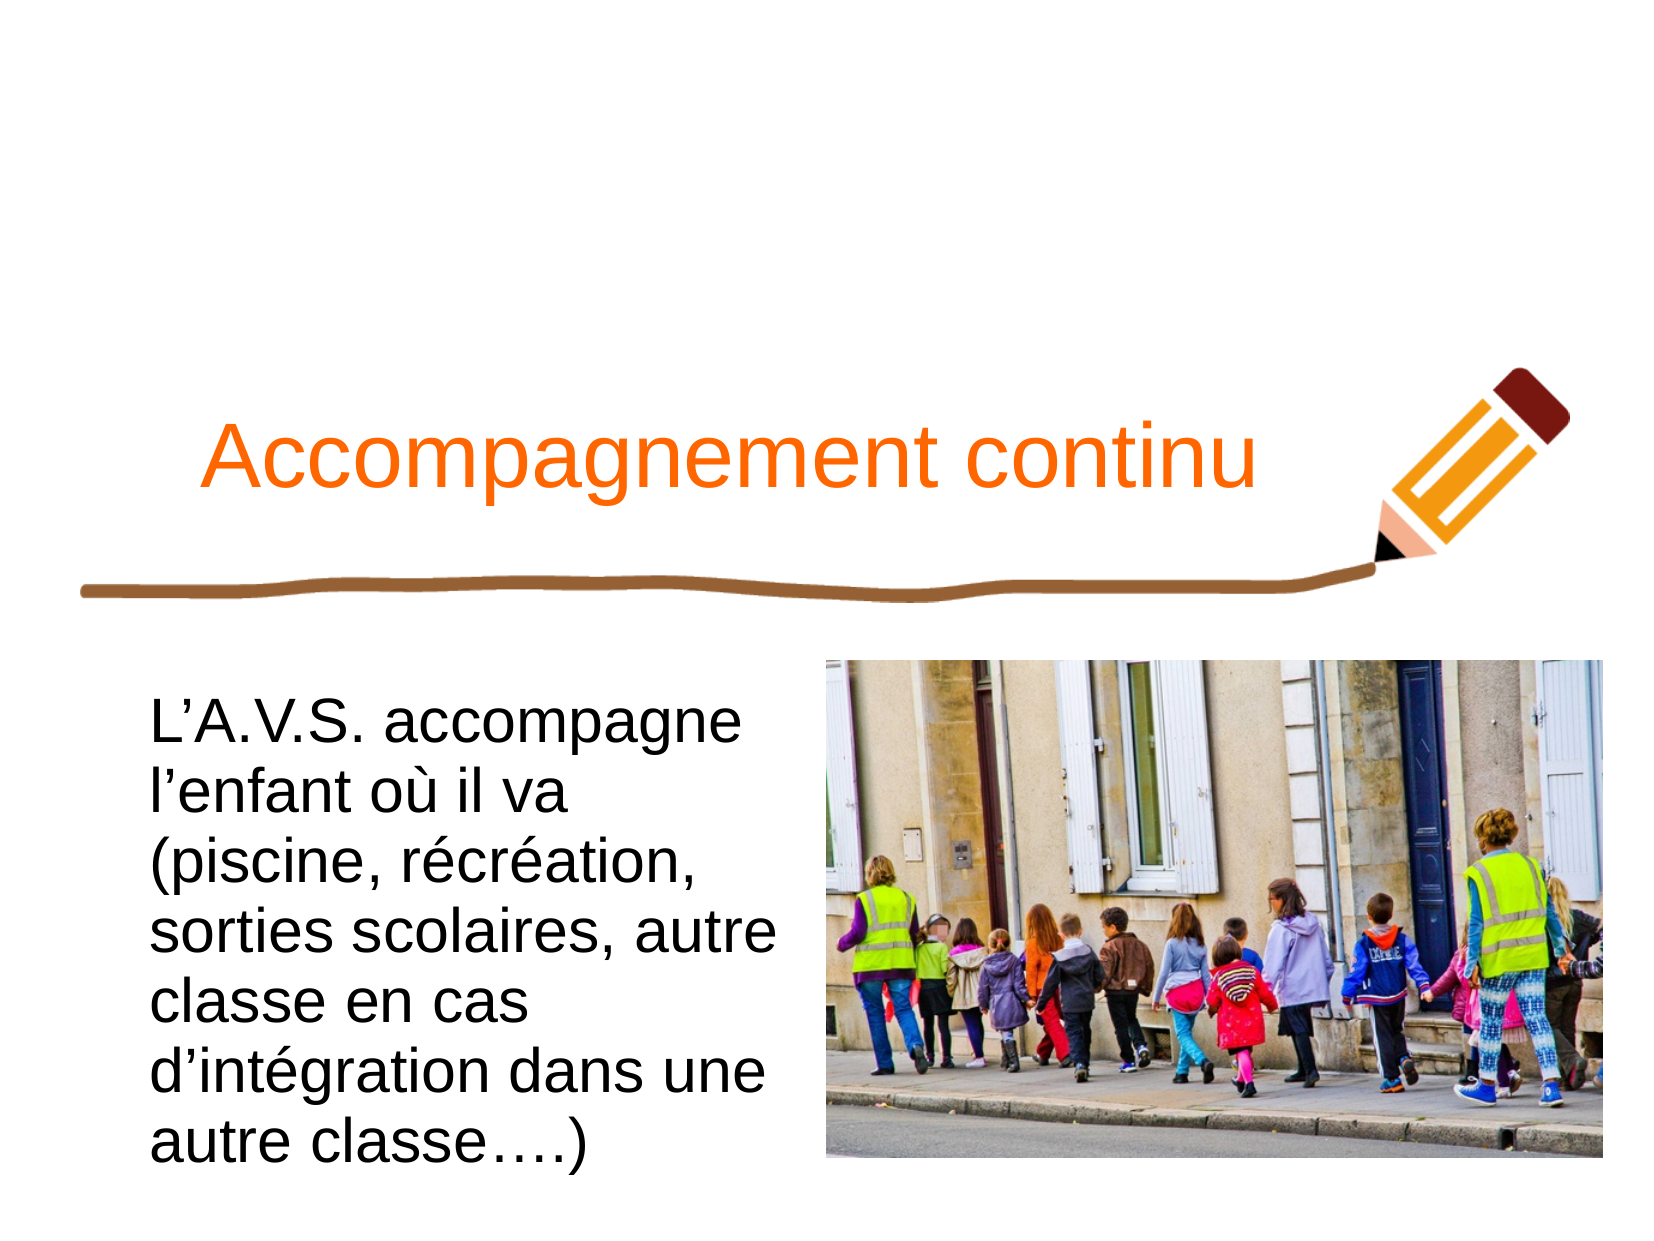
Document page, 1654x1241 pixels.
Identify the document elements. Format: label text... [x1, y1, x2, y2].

picture [80, 367, 1570, 603]
list L’A.V.S. accompagne l’enfant où il va (piscine, récréation, sorties scolaires, autre classe en cas d’intégration dans une autre classe….) [82, 685, 809, 1177]
picture [826, 660, 1603, 1158]
title Accompagnement continu [82, 352, 1379, 560]
